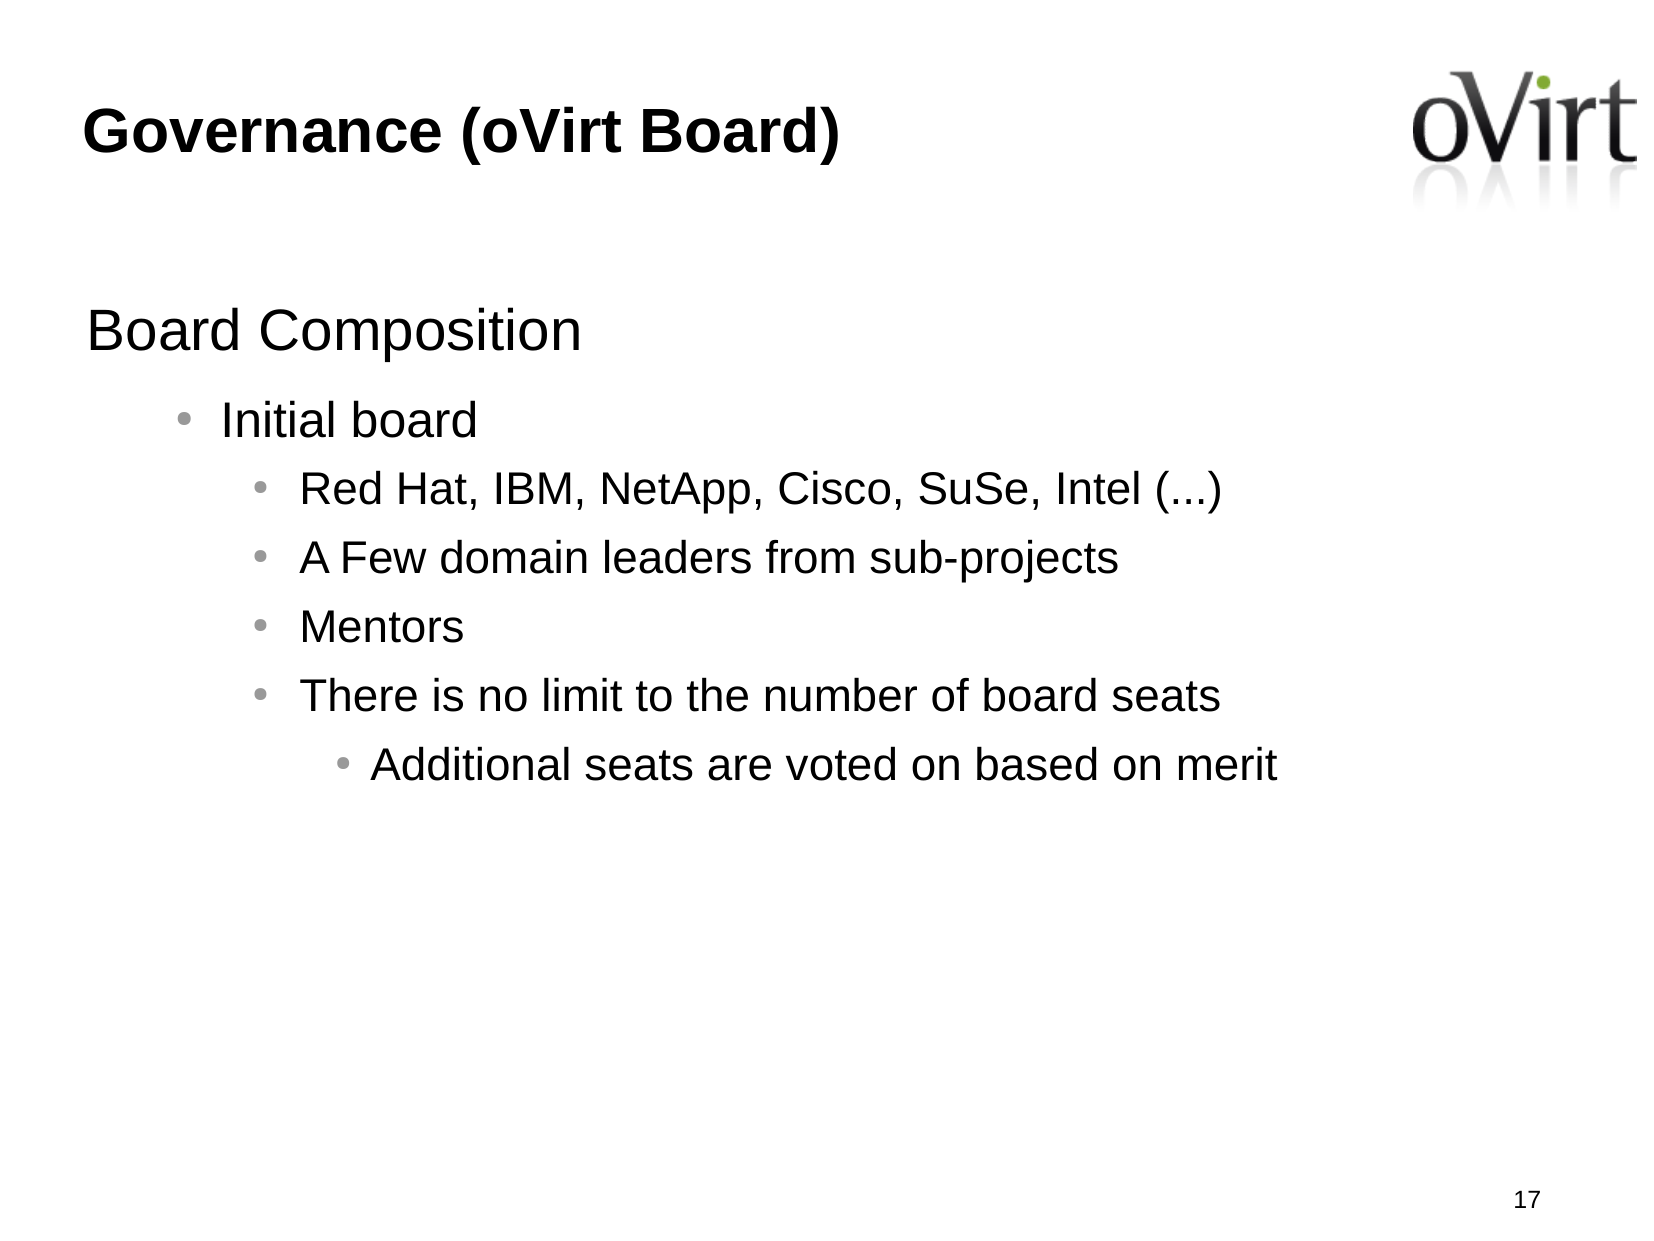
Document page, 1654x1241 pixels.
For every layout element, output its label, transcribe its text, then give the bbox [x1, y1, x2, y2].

picture [1413, 63, 1637, 212]
list Board Composition Initial board Red Hat, IBM, NetApp, Cisco, SuSe, Intel (...) A Few domain leaders from sub-projects Mentors There is no limit to the number of board seats Additional seats are voted on based on merit [86, 203, 1576, 997]
title Governance (oVirt Board) [82, 37, 1571, 226]
